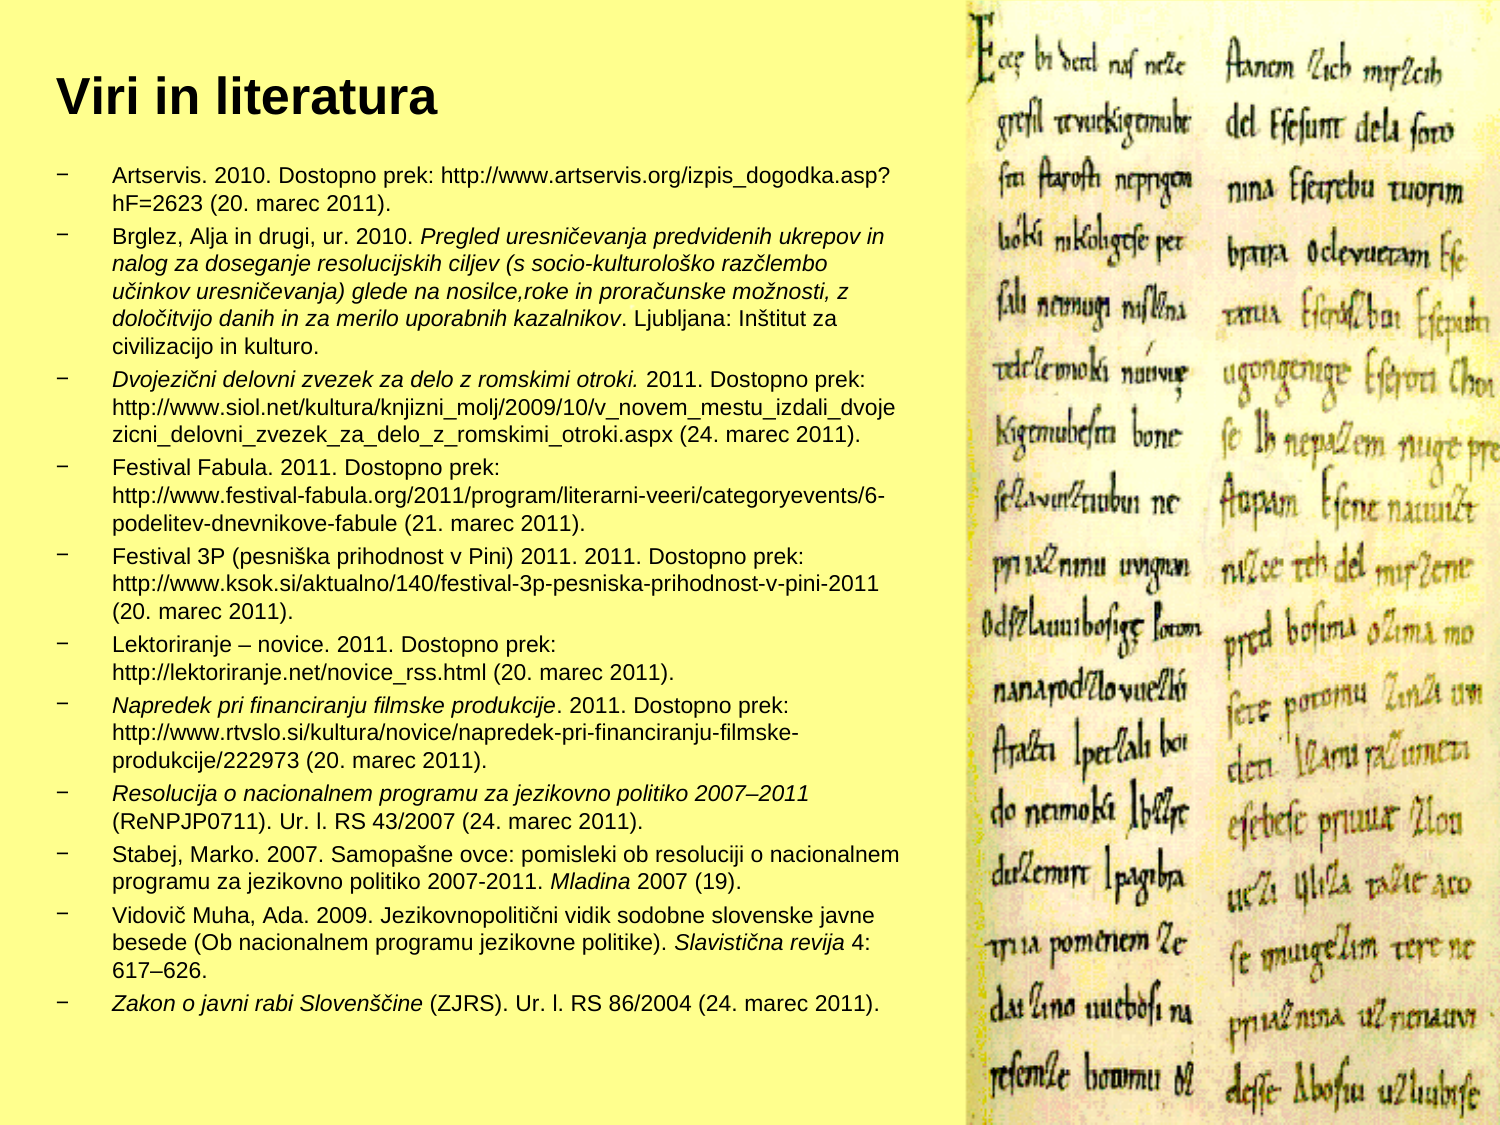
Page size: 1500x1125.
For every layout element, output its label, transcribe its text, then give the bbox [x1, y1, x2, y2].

picture [0, 0, 1500, 1125]
text_box Viri in literatura Artservis. 2010. Dostopno prek: http://www.artservis.org/izpis_dogodka.asp?hF=2623 (20. marec 2011). Brglez, Alja in drugi, ur. 2010. Pregled uresničevanja predvidenih ukrepov in nalog za doseganje resolucijskih ciljev (s socio-kulturološko razčlembo učinkov uresničevanja) glede na nosilce,roke in proračunske možnosti, z določitvijo danih in za merilo uporabnih kazalnikov. Ljubljana: Inštitut za civilizacijo in kulturo. Dvojezični delovni zvezek za delo z romskimi otroki. 2011. Dostopno prek: http://www.siol.net/kultura/knjizni_molj/2009/10/v_novem_mestu_izdali_dvojezicni_delovni_zvezek_za_delo_z_romskimi_otroki.aspx (24. marec 2011). Festival Fabula. 2011. Dostopno prek: http://www.festival-fabula.org/2011/program/literarni-veeri/categoryevents/6-podelitev-dnevnikove-fabule (21. marec 2011). Festival 3P (pesniška prihodnost v Pini) 2011. 2011. Dostopno prek: http://www.ksok.si/aktualno/140/festival-3p-pesniska-prihodnost-v-pini-2011 (20. marec 2011). Lektoriranje – novice. 2011. Dostopno prek: http://lektoriranje.net/novice_rss.html (20. marec 2011). Napredek pri financiranju filmske produkcije. 2011. Dostopno prek: http://www.rtvslo.si/kultura/novice/napredek-pri-financiranju-filmske-produkcije/222973 (20. marec 2011). Resolucija o nacionalnem programu za jezikovno politiko 2007–2011 (ReNPJP0711). Ur. l. RS 43/2007 (24. marec 2011). Stabej, Marko. 2007. Samopašne ovce: pomisleki ob resoluciji o nacionalnem programu za jezikovno politiko 2007-2011. Mladina 2007 (19). Vidovič Muha, Ada. 2009. Jezikovnopolitični vidik sodobne slovenske javne besede (Ob nacionalnem programu jezikovne politike). Slavistična revija 4: 617–626. Zakon o javni rabi Slovenščine (ZJRS). Ur. l. RS 86/2004 (24. marec 2011). [41, 54, 916, 1071]
